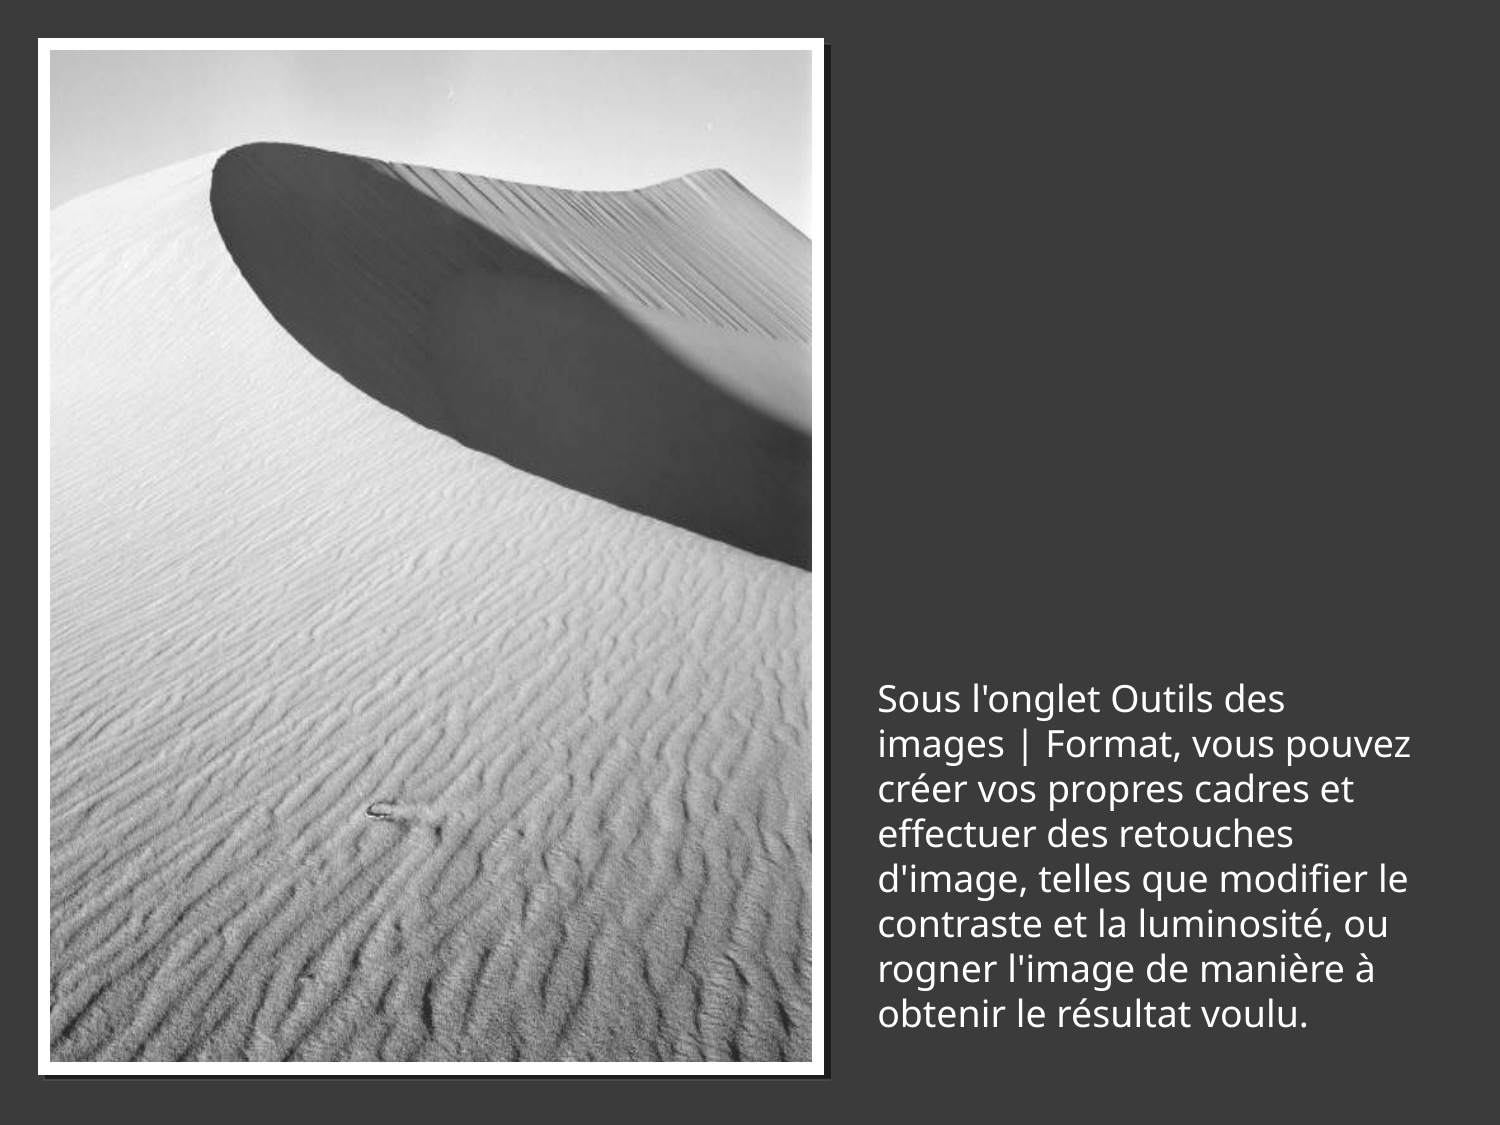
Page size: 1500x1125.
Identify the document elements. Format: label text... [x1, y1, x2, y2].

list Sous l'onglet Outils des images | Format, vous pouvez créer vos propres cadres et effectuer des retouches d'image, telles que modifier le contraste et la luminosité, ou rogner l'image de manière à obtenir le résultat voulu. [862, 500, 1438, 1050]
picture [50, 50, 812, 1063]
